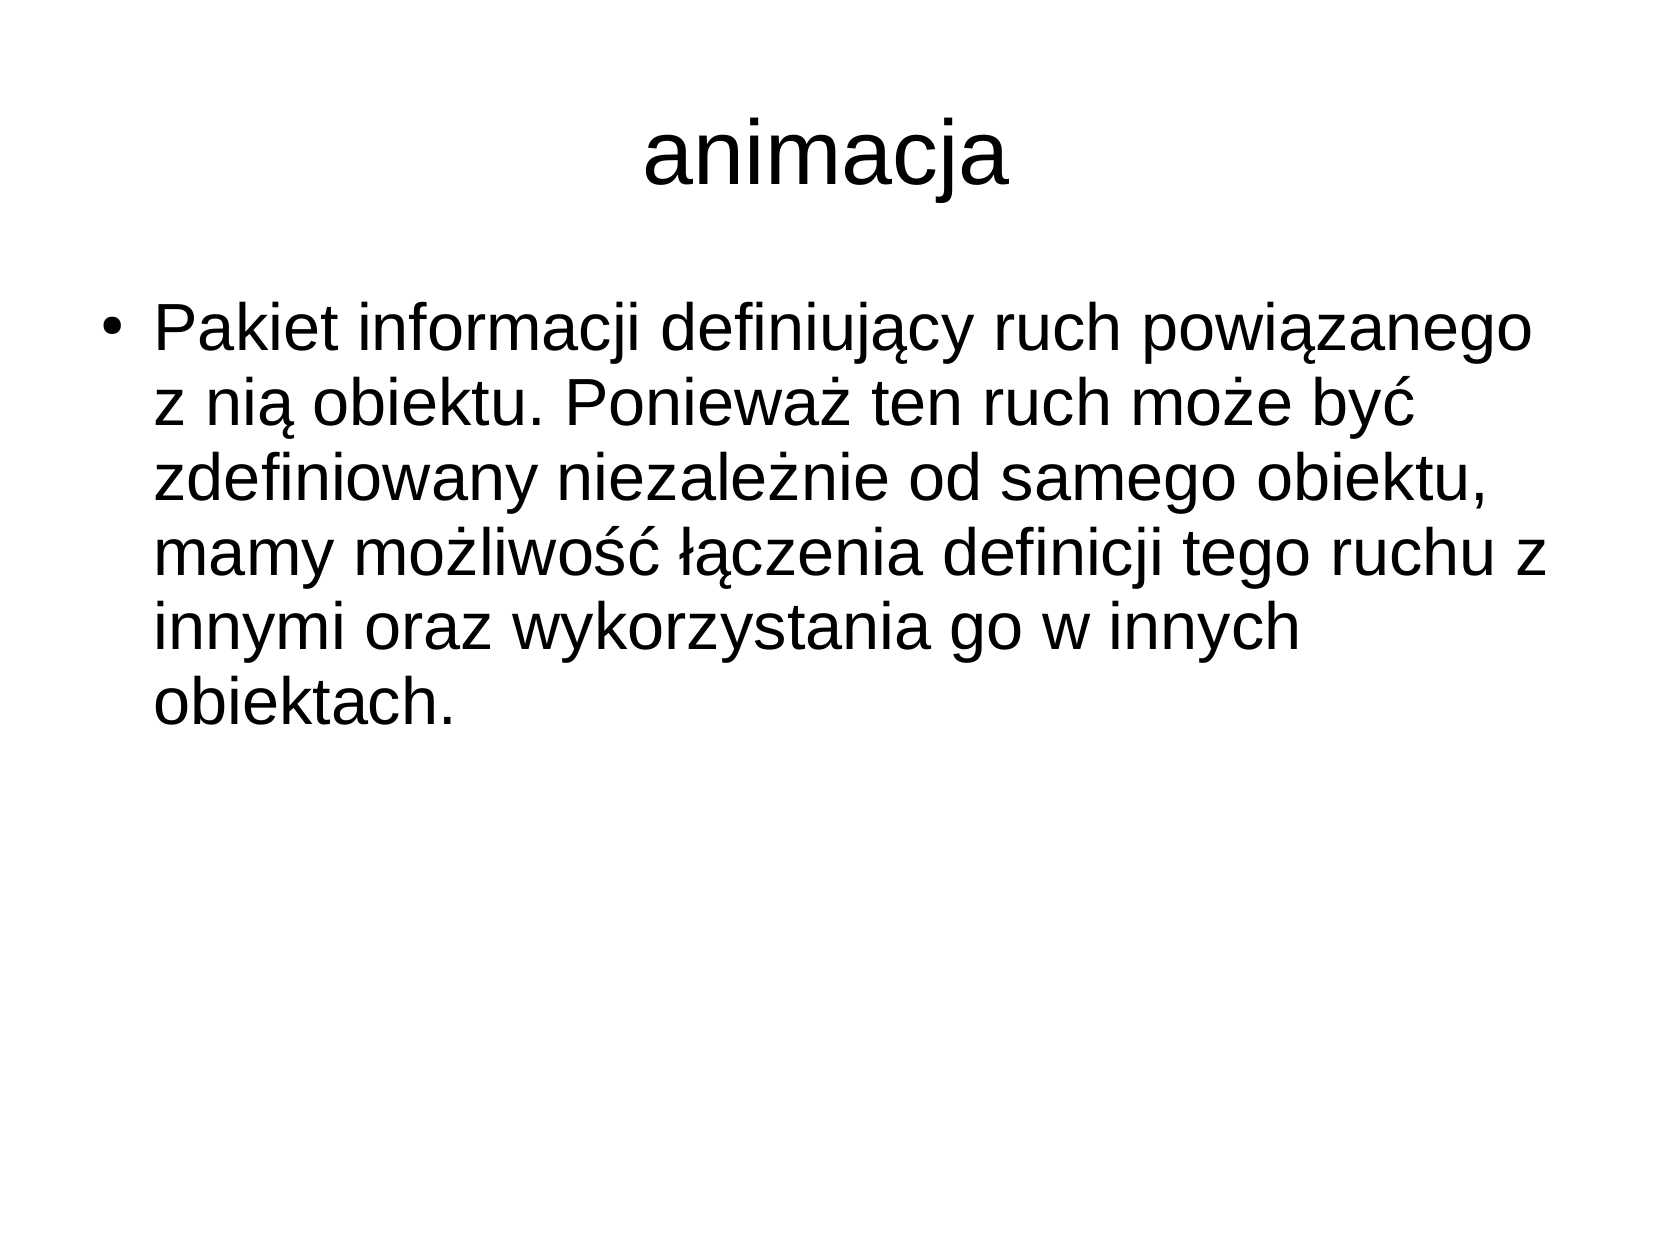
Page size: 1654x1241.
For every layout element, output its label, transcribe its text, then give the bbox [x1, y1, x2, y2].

list Pakiet informacji definiujący ruch powiązanego z nią obiektu. Ponieważ ten ruch może być zdefiniowany niezależnie od samego obiektu, mamy możliwość łączenia definicji tego ruchu z innymi oraz wykorzystania go w innych obiektach. [82, 290, 1571, 1010]
title animacja [82, 49, 1571, 257]
